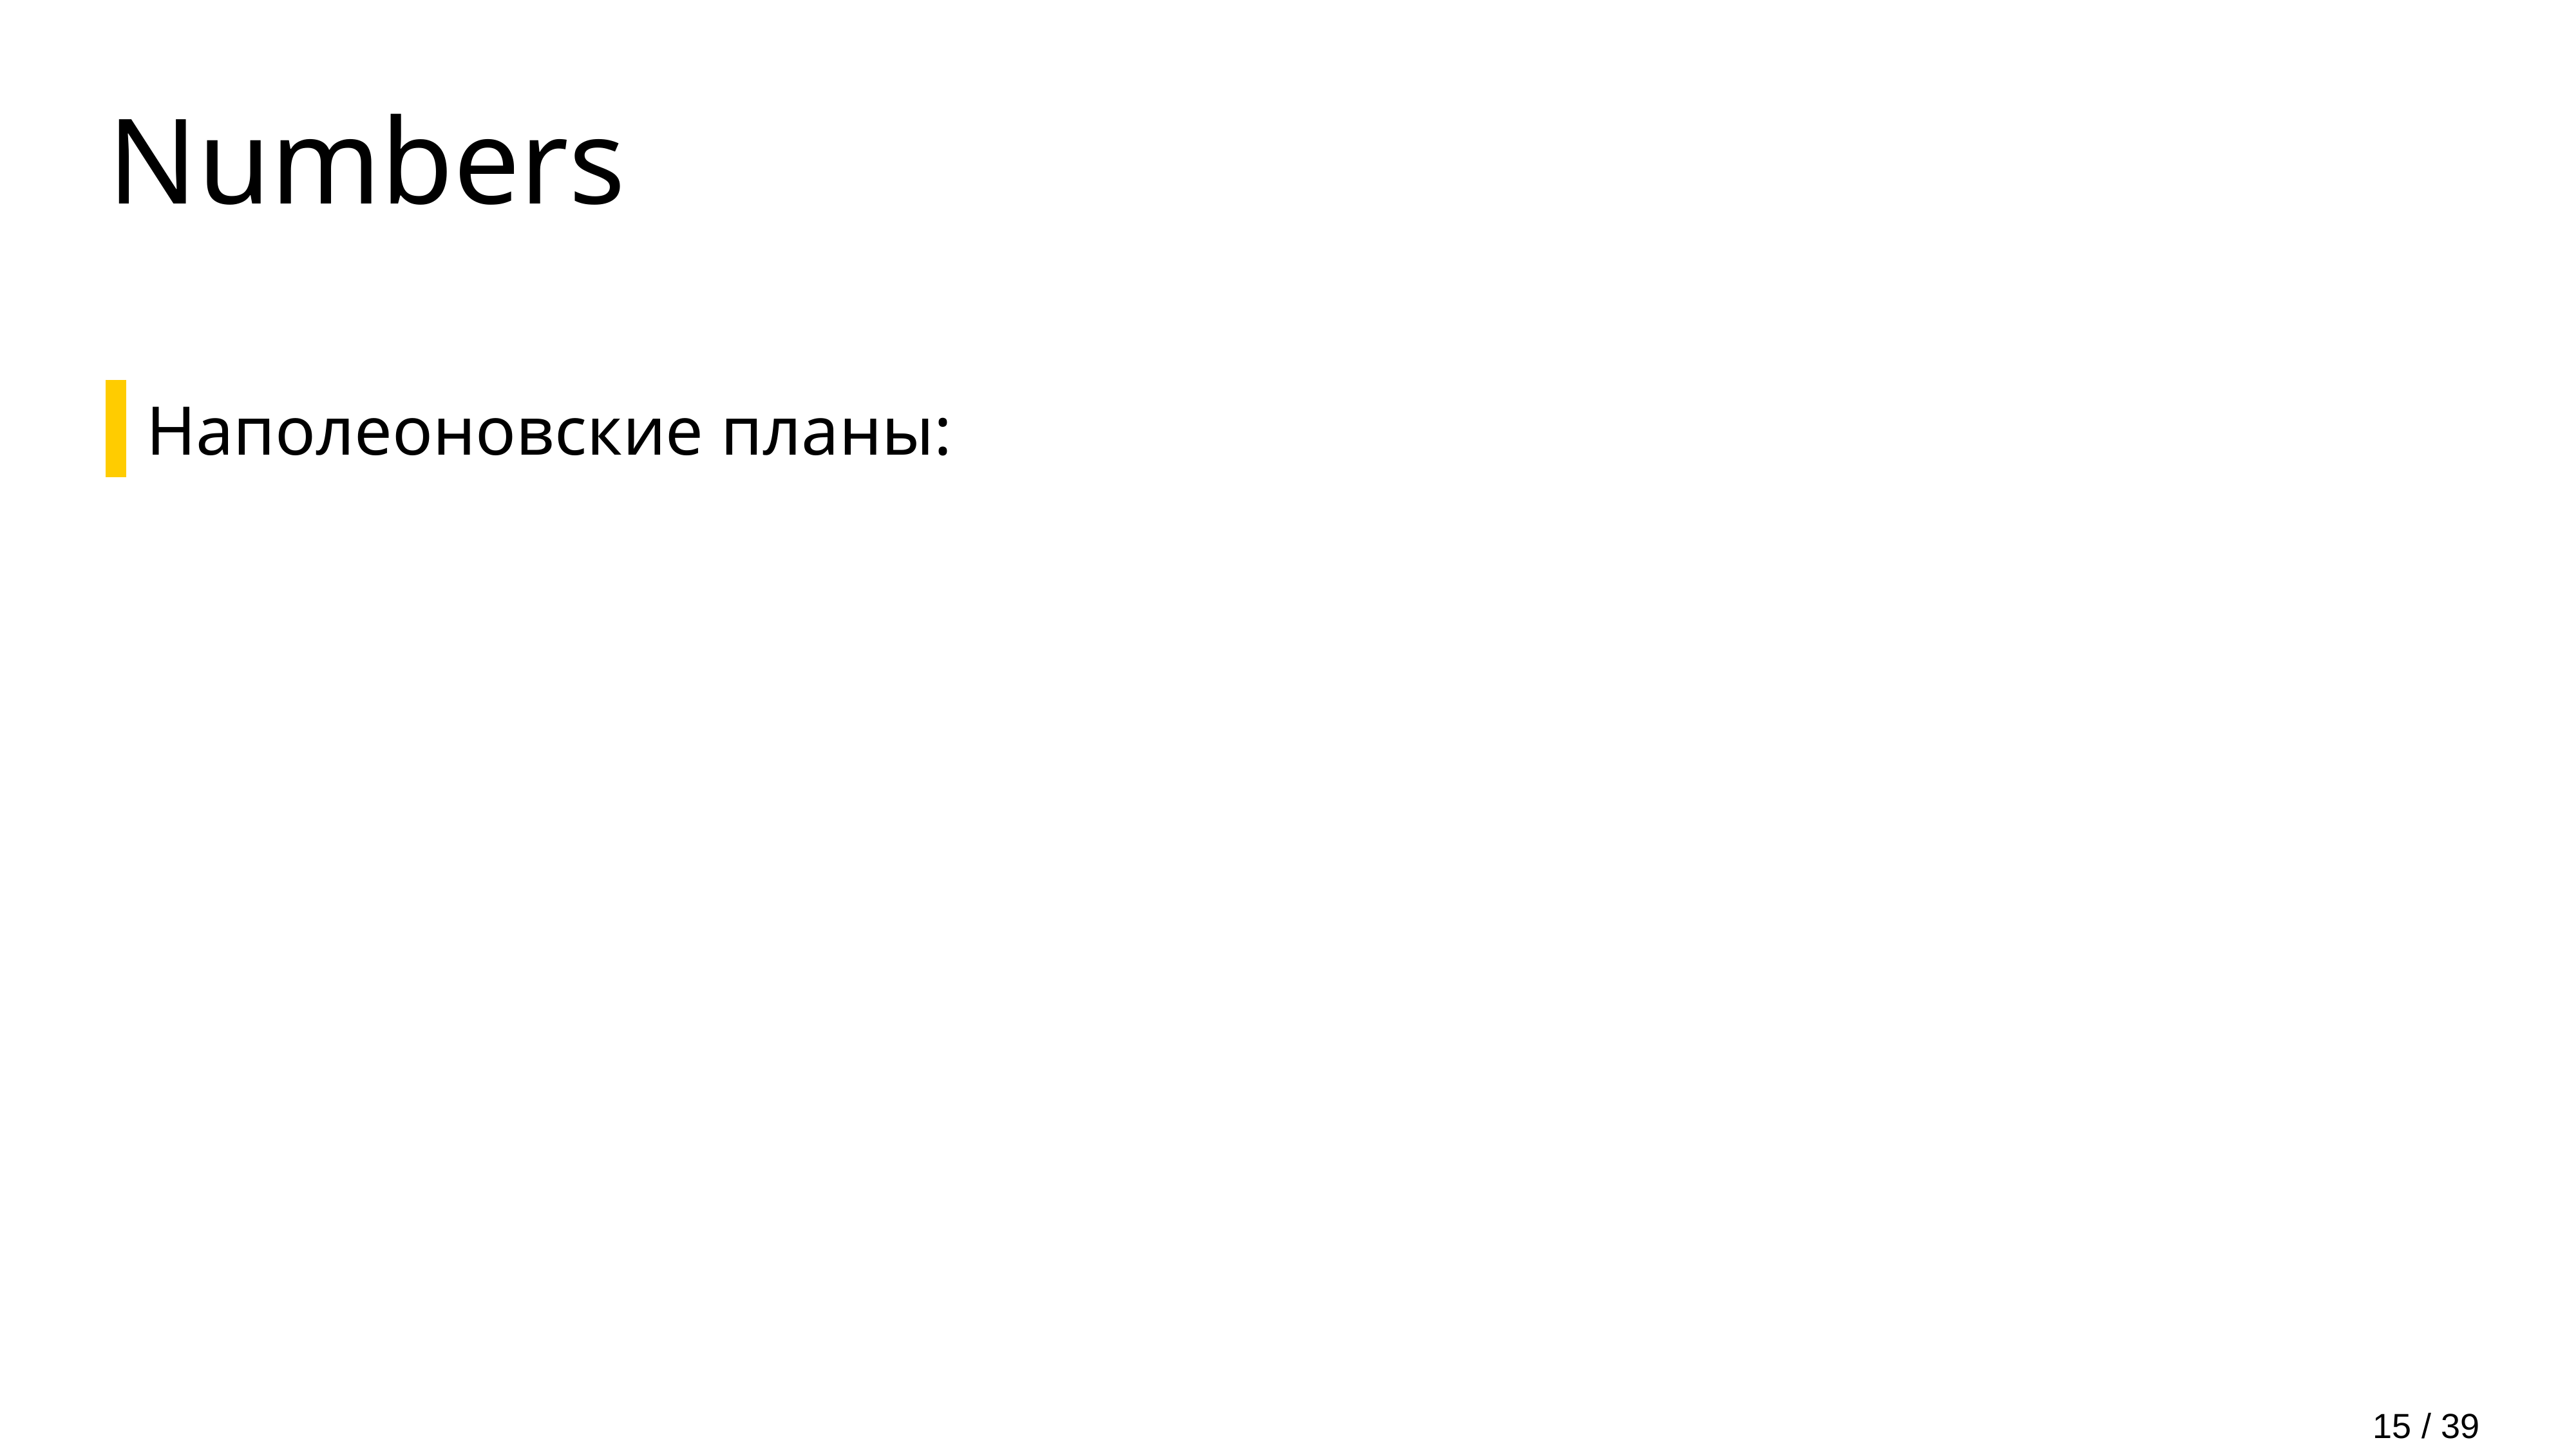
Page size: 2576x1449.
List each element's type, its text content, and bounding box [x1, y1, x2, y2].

text_box <number> / 39 [2363, 1402, 2576, 1449]
title Numbers [108, 80, 2468, 242]
text_box Наполеоновские планы: [96, 364, 2512, 1419]
